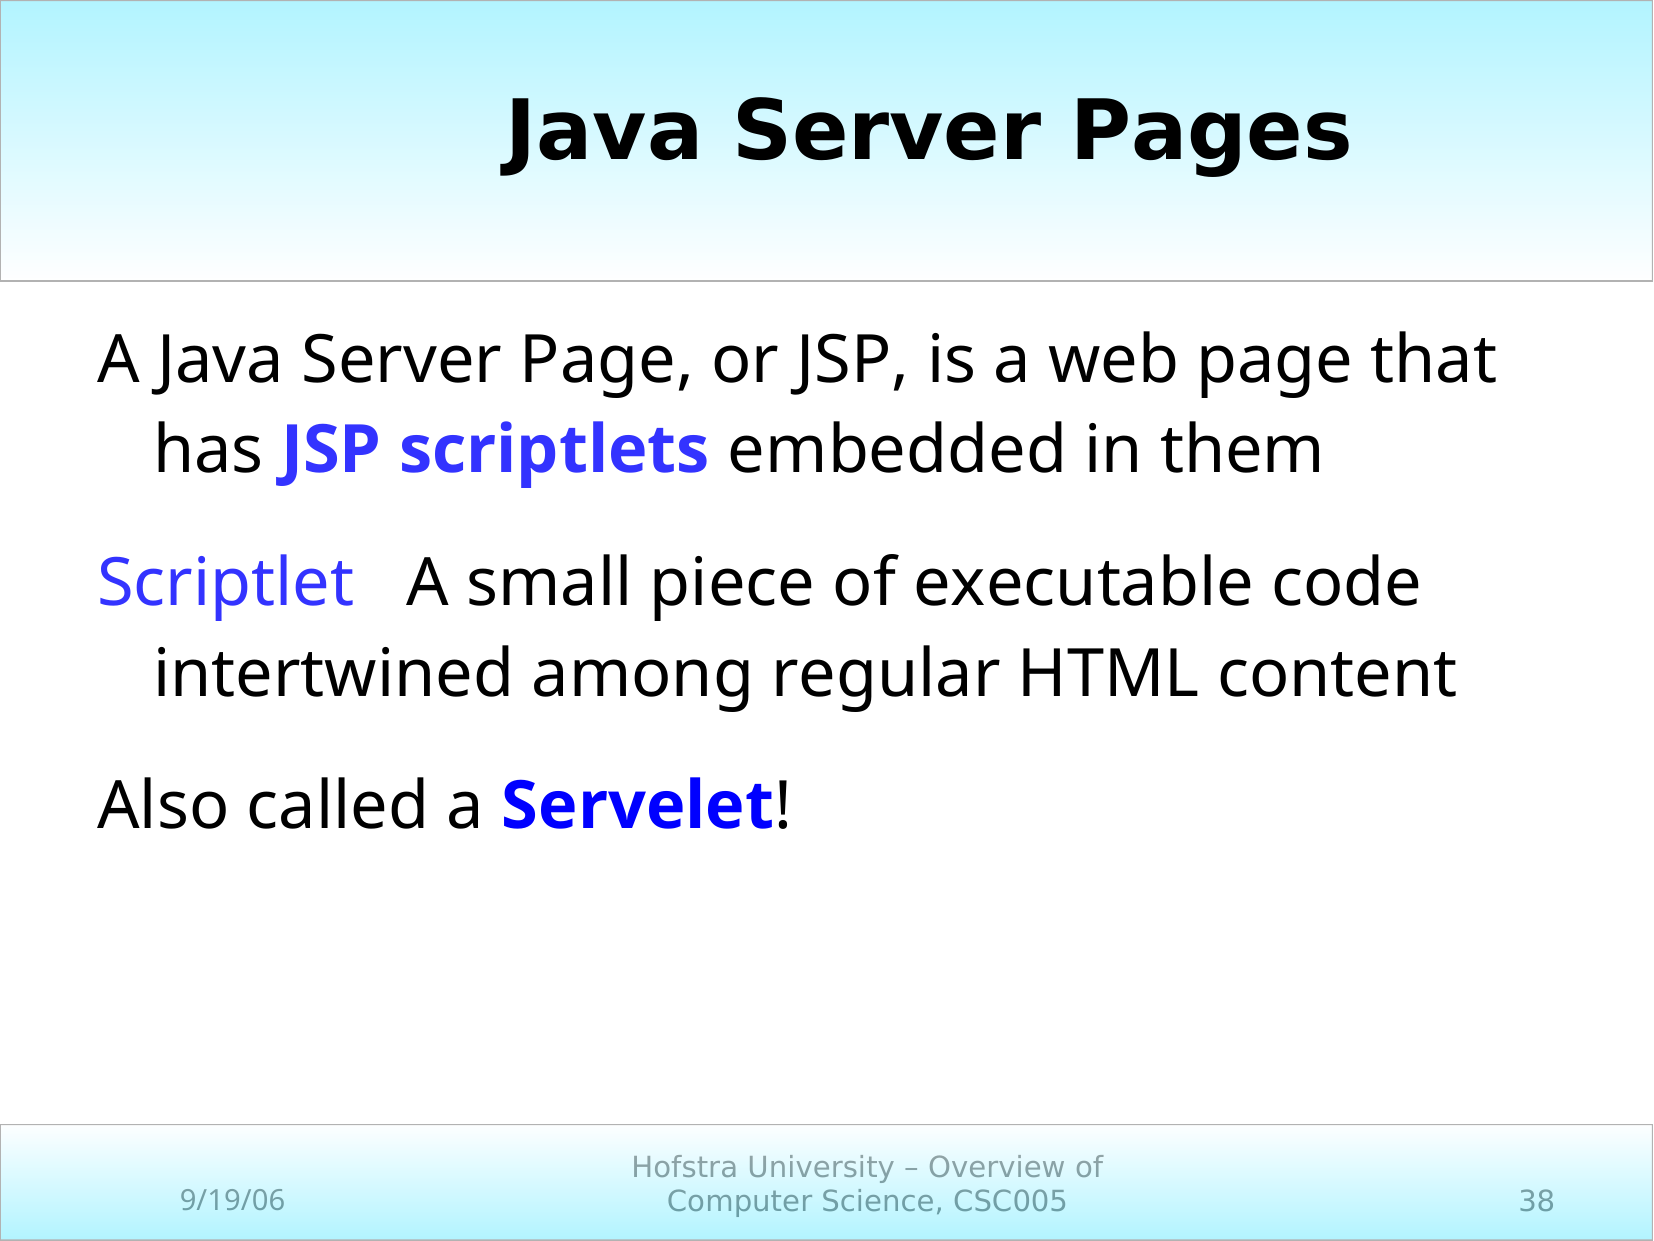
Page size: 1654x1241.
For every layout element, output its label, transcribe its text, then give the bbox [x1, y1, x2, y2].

title Java Server Pages [247, 27, 1612, 235]
list A Java Server Page, or JSP, is a web page that has JSP scriptlets embedded in them Scriptlet A small piece of executable code intertwined among regular HTML content Also called a Servelet! [82, 303, 1571, 1131]
